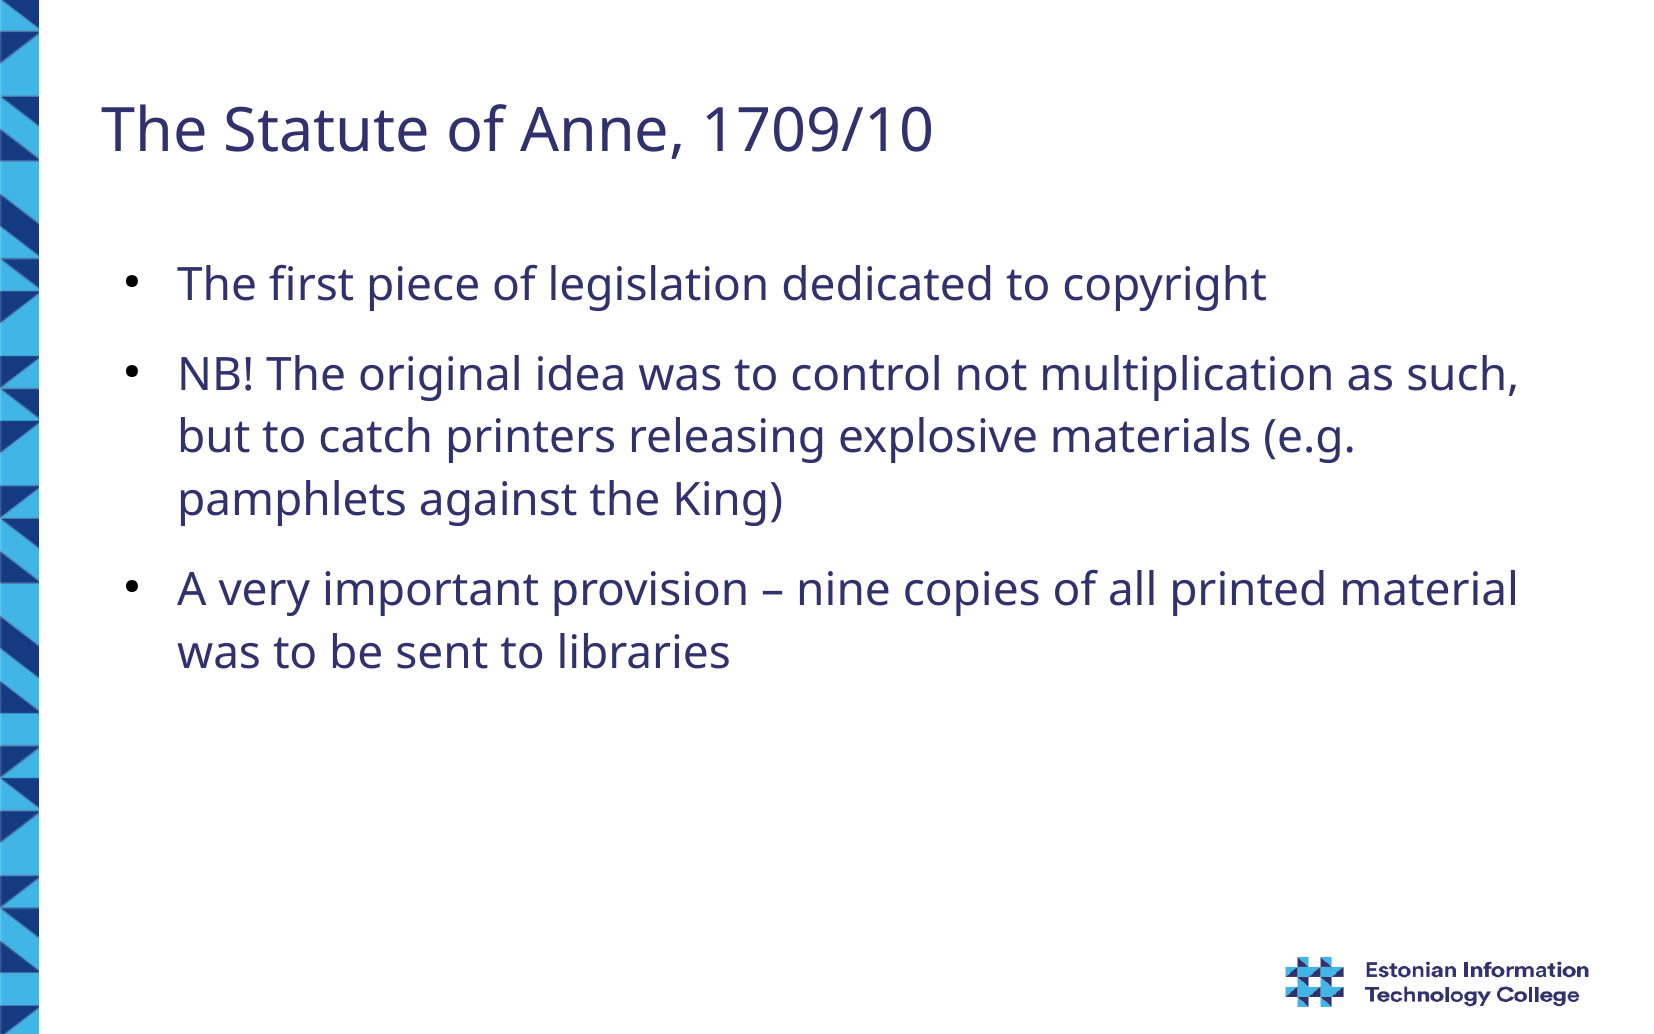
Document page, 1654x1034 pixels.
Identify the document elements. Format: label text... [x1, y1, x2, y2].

title The Statute of Anne, 1709/10 [101, 41, 1224, 214]
list The first piece of legislation dedicated to copyright NB! The original idea was to control not multiplication as such, but to catch printers releasing explosive materials (e.g. pamphlets against the King) A very important provision – nine copies of all printed material was to be sent to libraries [106, 251, 1595, 934]
